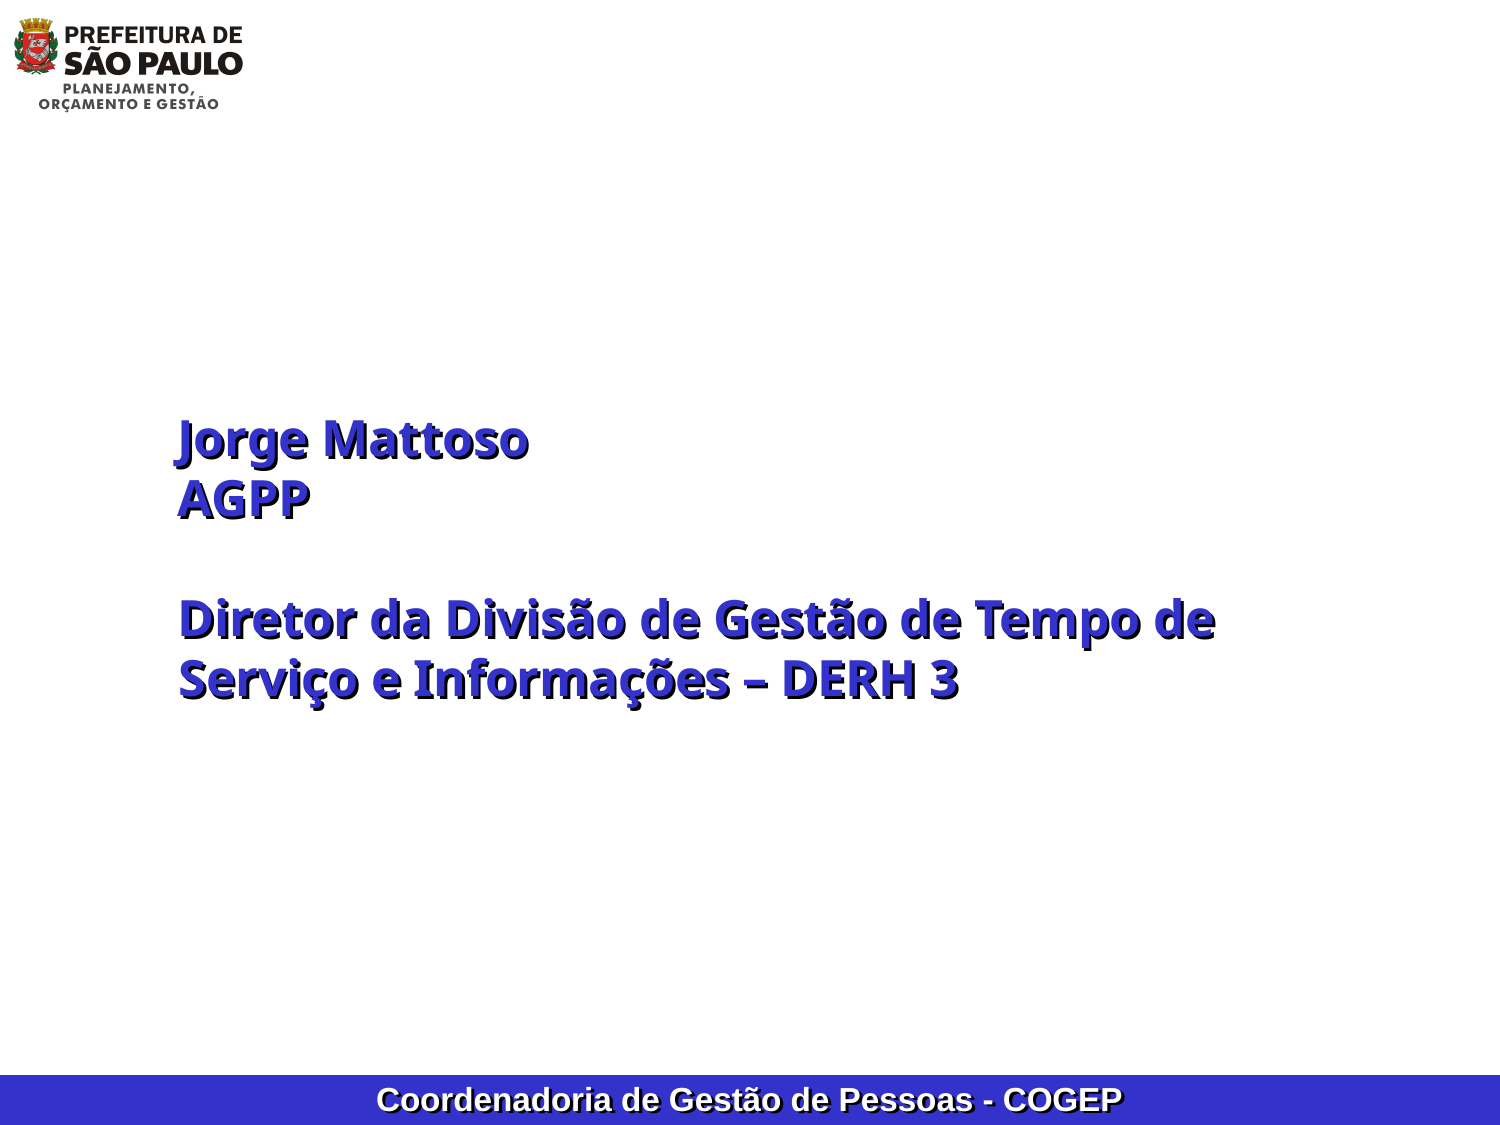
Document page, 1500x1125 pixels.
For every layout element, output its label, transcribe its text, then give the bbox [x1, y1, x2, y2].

text_box Jorge Mattoso AGPP Diretor da Divisão de Gestão de Tempo de Serviço e Informações – DERH 3 [88, 232, 1384, 882]
